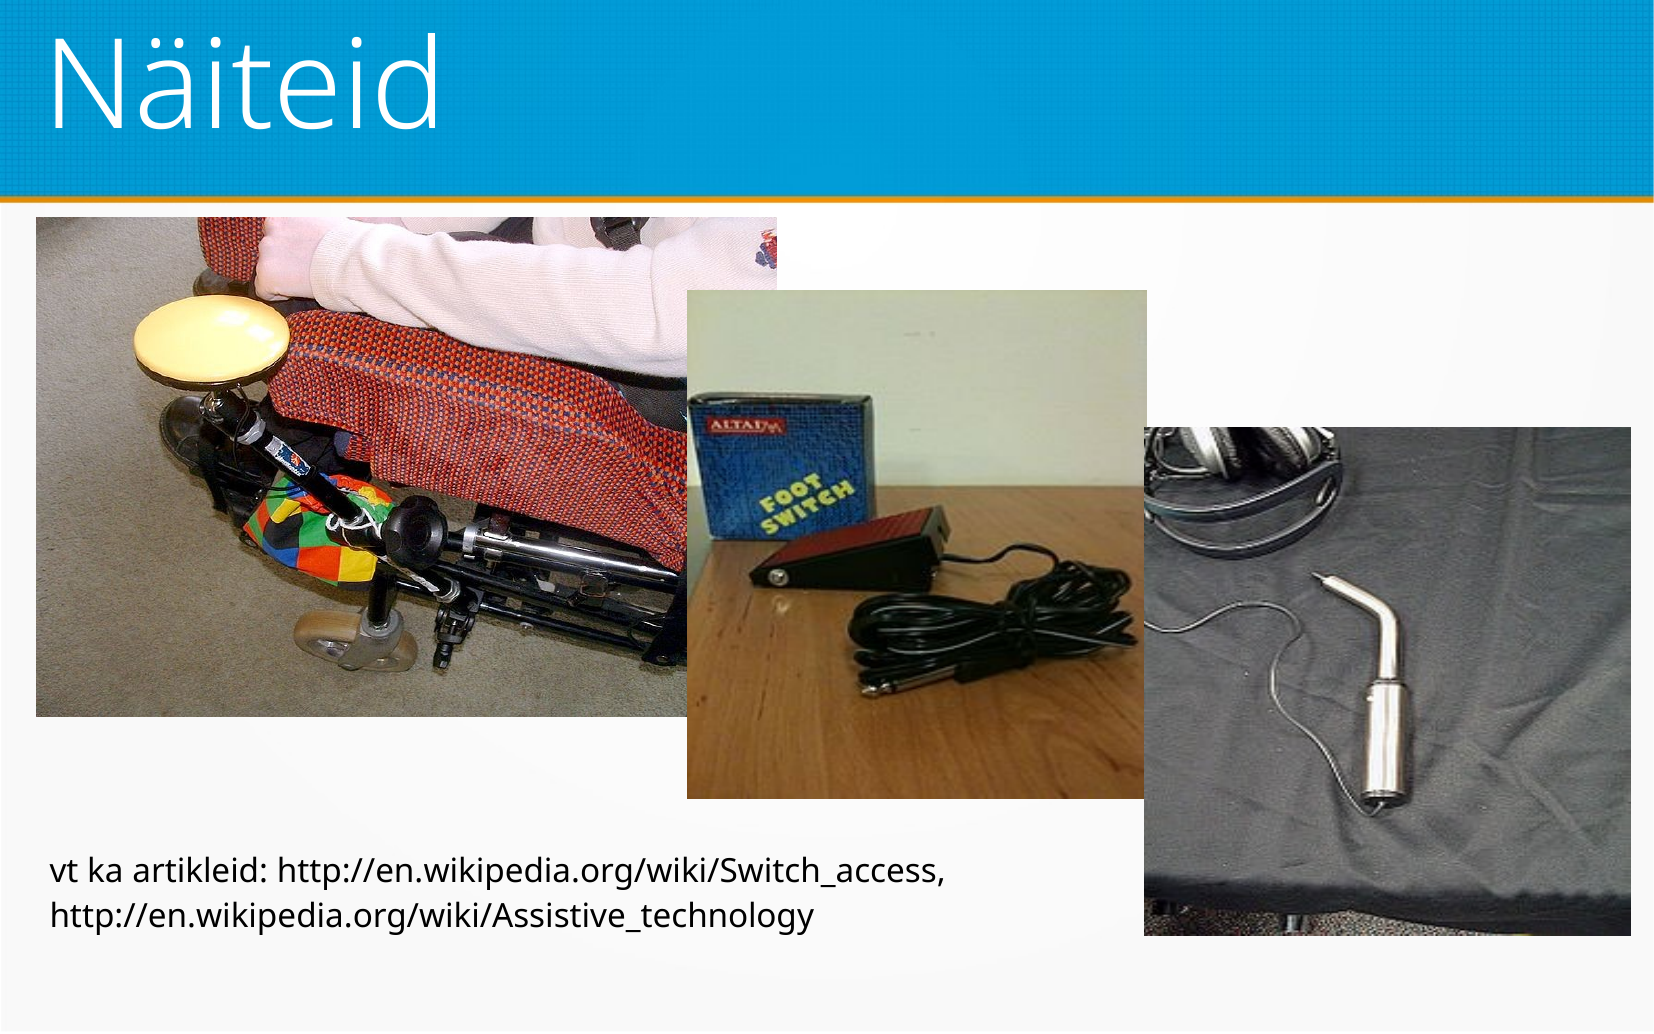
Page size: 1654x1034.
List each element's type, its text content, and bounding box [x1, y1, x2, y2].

text_box vt ka artikleid: http://en.wikipedia.org/wiki/Switch_access, http://en.wikipedia.org/wiki/Assistive_technology [43, 833, 1397, 952]
picture [0, 195, 1654, 1034]
title Näiteid [43, 0, 1619, 166]
